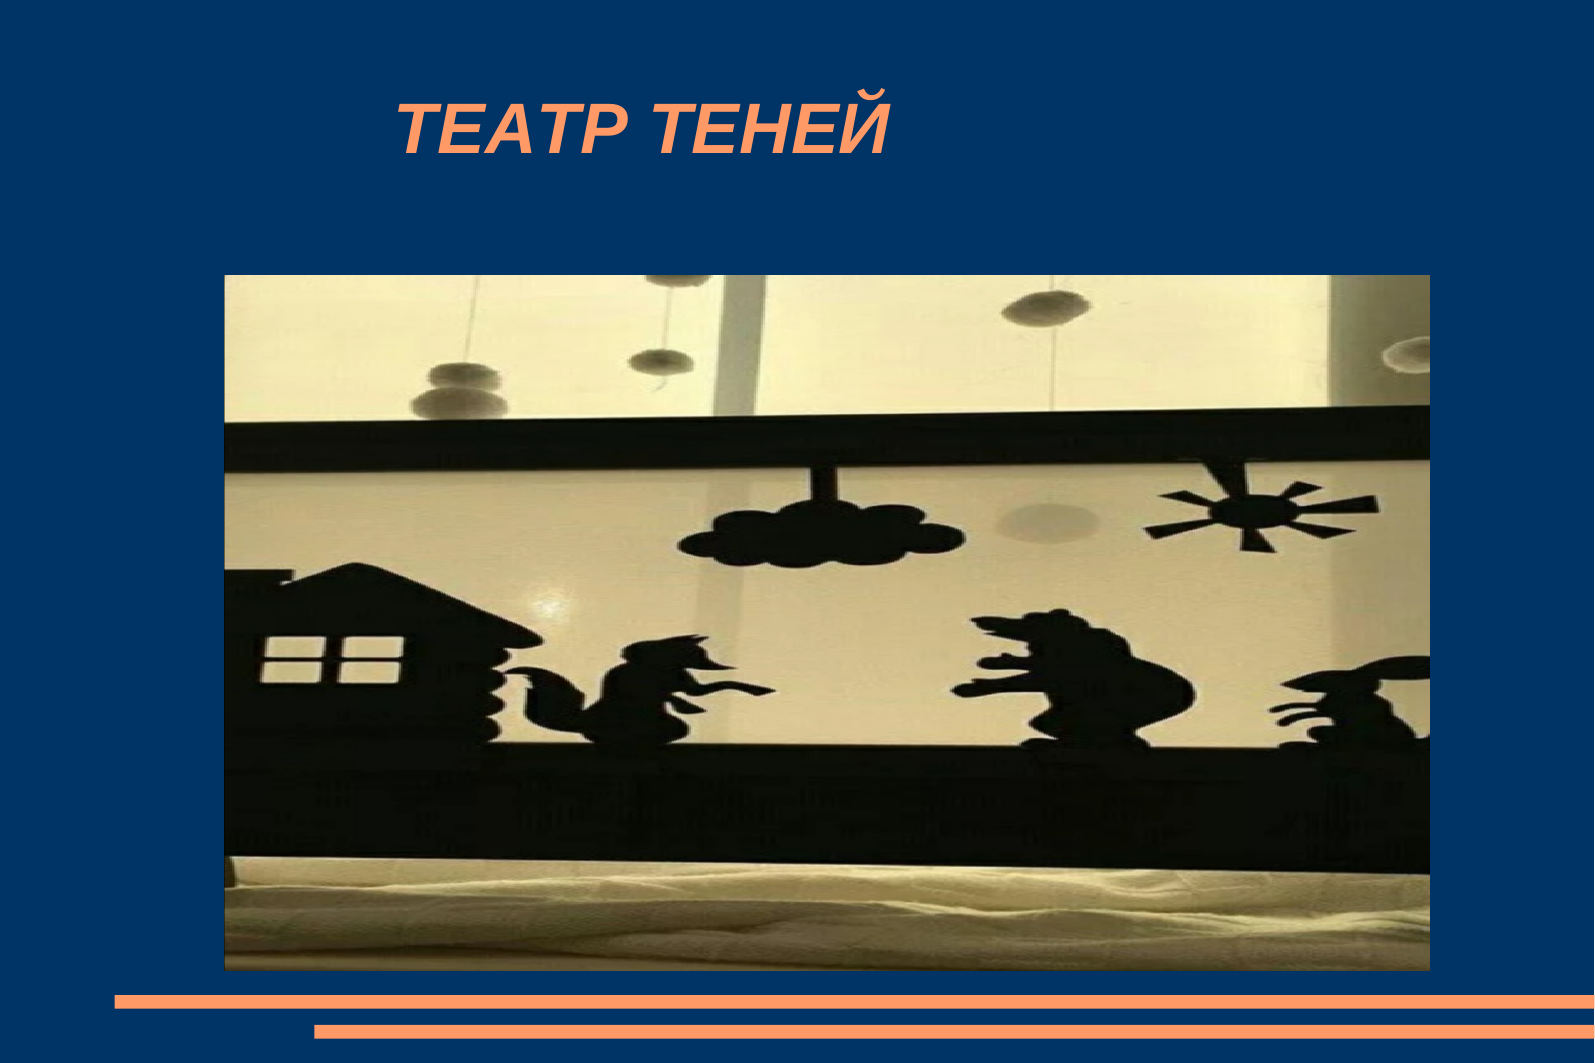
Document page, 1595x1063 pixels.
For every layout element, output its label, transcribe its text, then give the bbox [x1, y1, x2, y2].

title ТЕАТР ТЕНЕЙ [117, 39, 1479, 218]
picture [224, 275, 1430, 971]
